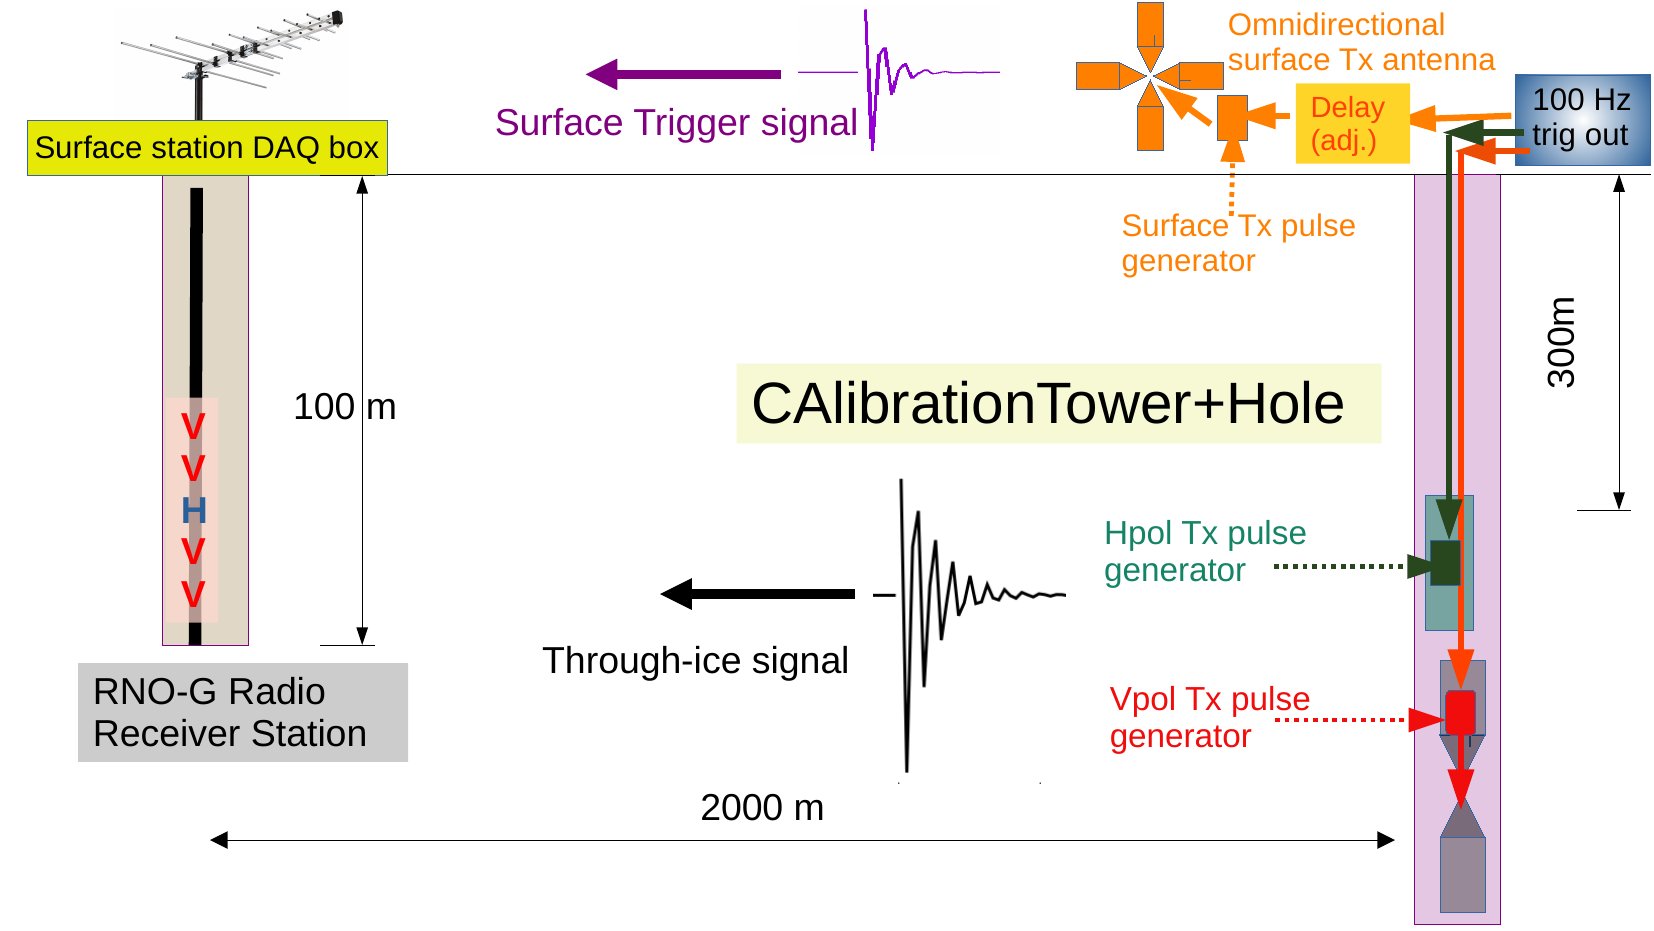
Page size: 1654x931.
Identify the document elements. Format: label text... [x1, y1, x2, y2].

text_box Through-ice signal [527, 631, 963, 689]
picture [873, 464, 1066, 784]
text_box RNO-G Radio Receiver Station [78, 663, 409, 762]
text_box [1153, 62, 1213, 90]
text_box Vpol Tx pulse generator [1095, 672, 1331, 762]
text_box 100 Hz trig out [1517, 75, 1653, 160]
text_box [1137, 2, 1164, 73]
picture [114, 9, 348, 120]
text_box [1515, 154, 1651, 166]
text_box Surface Trigger signal [480, 94, 916, 152]
text_box Surface Tx pulse generator [1106, 200, 1377, 286]
text_box [1137, 79, 1164, 151]
text_box 100 m [278, 377, 414, 438]
text_box 2000 m [685, 779, 856, 841]
text_box Surface station DAQ box [27, 120, 388, 176]
text_box VV H VV [166, 397, 218, 623]
text_box Delay (adj.) [1295, 83, 1411, 164]
text_box Hpol Tx pulse generator [1089, 506, 1336, 596]
text_box [1414, 174, 1501, 925]
text_box Omnidirectional surface Tx antenna [1213, 0, 1516, 91]
text_box [1076, 62, 1147, 90]
text_box [1452, 174, 1458, 499]
text_box [1217, 95, 1248, 141]
picture [798, 4, 1000, 156]
text_box CAlibrationTower+Hole [736, 363, 1382, 444]
text_box [162, 176, 249, 646]
